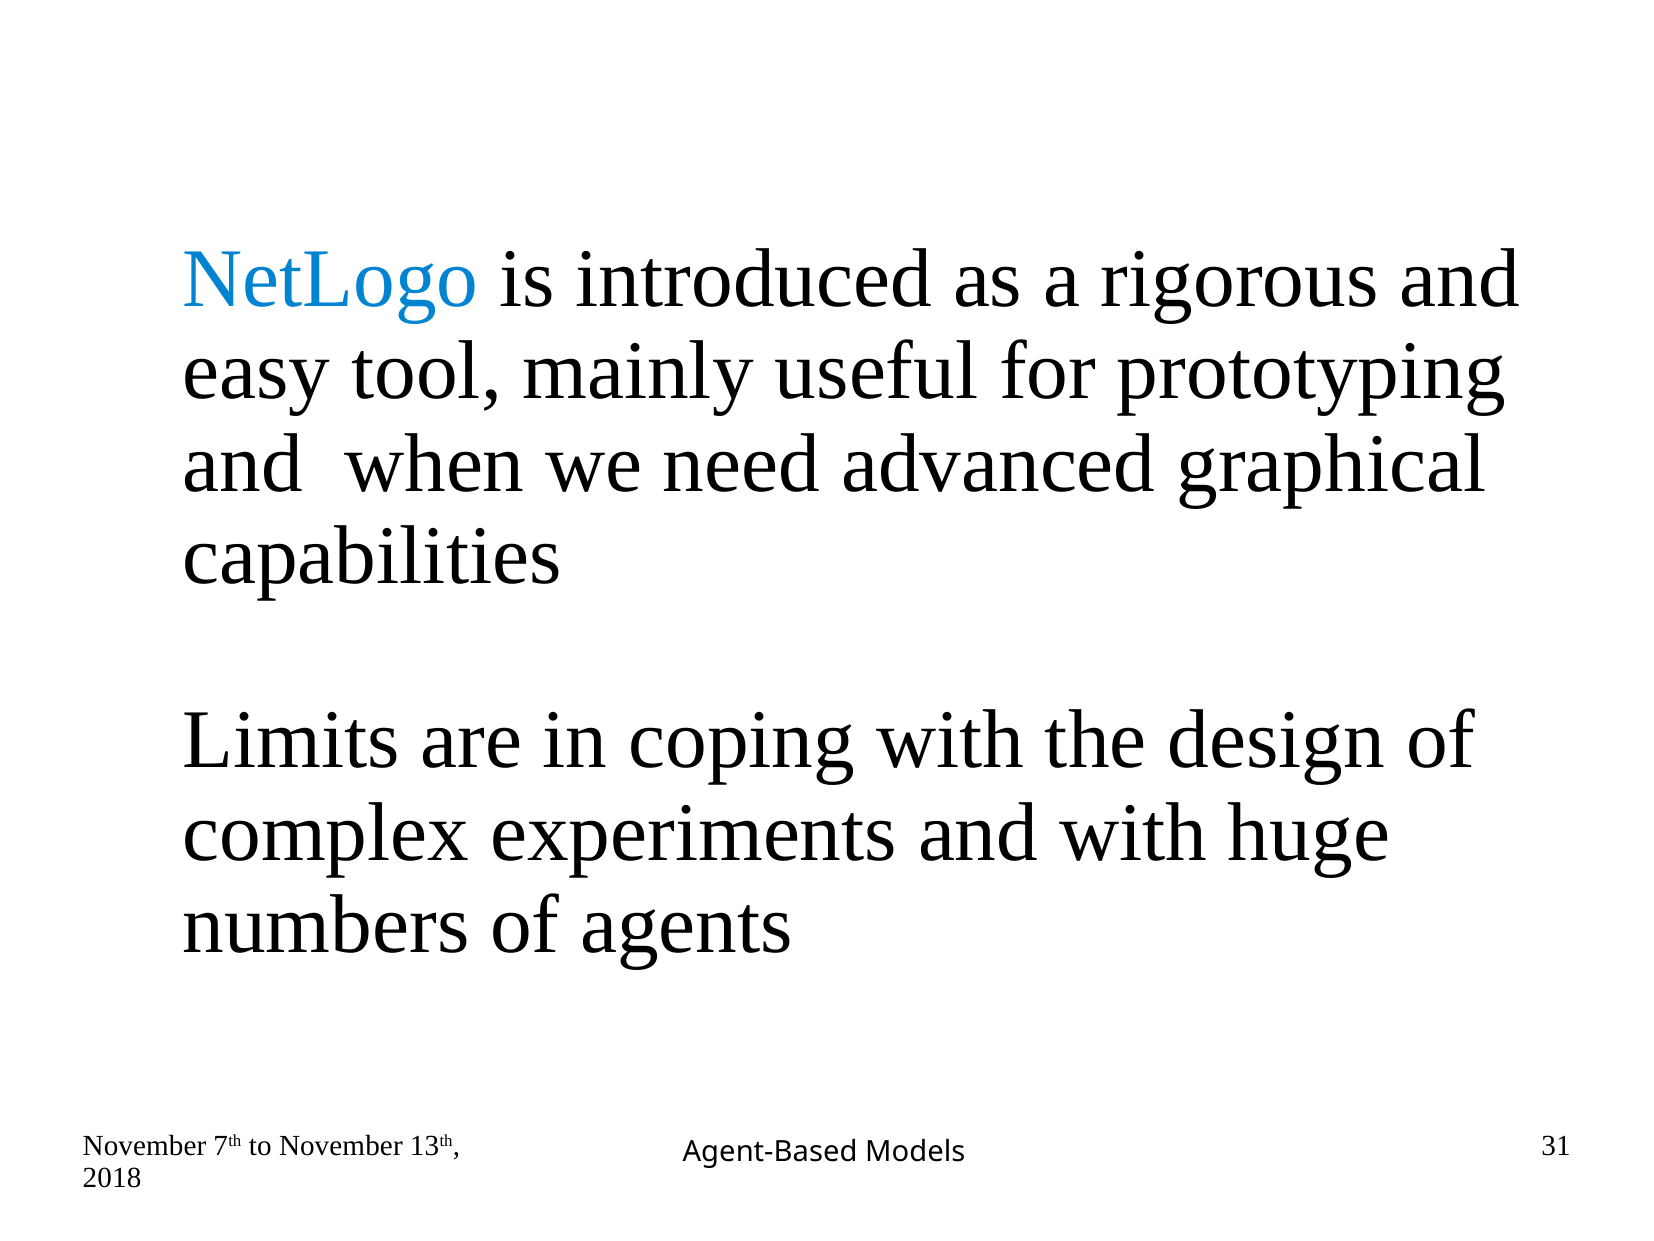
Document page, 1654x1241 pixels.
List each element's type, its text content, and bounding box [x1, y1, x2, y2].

text_box NetLogo is introduced as a rigorous and easy tool, mainly useful for prototyping and when we need advanced graphical capabilities Limits are in coping with the design of complex experiments and with huge numbers of agents [167, 225, 1651, 978]
